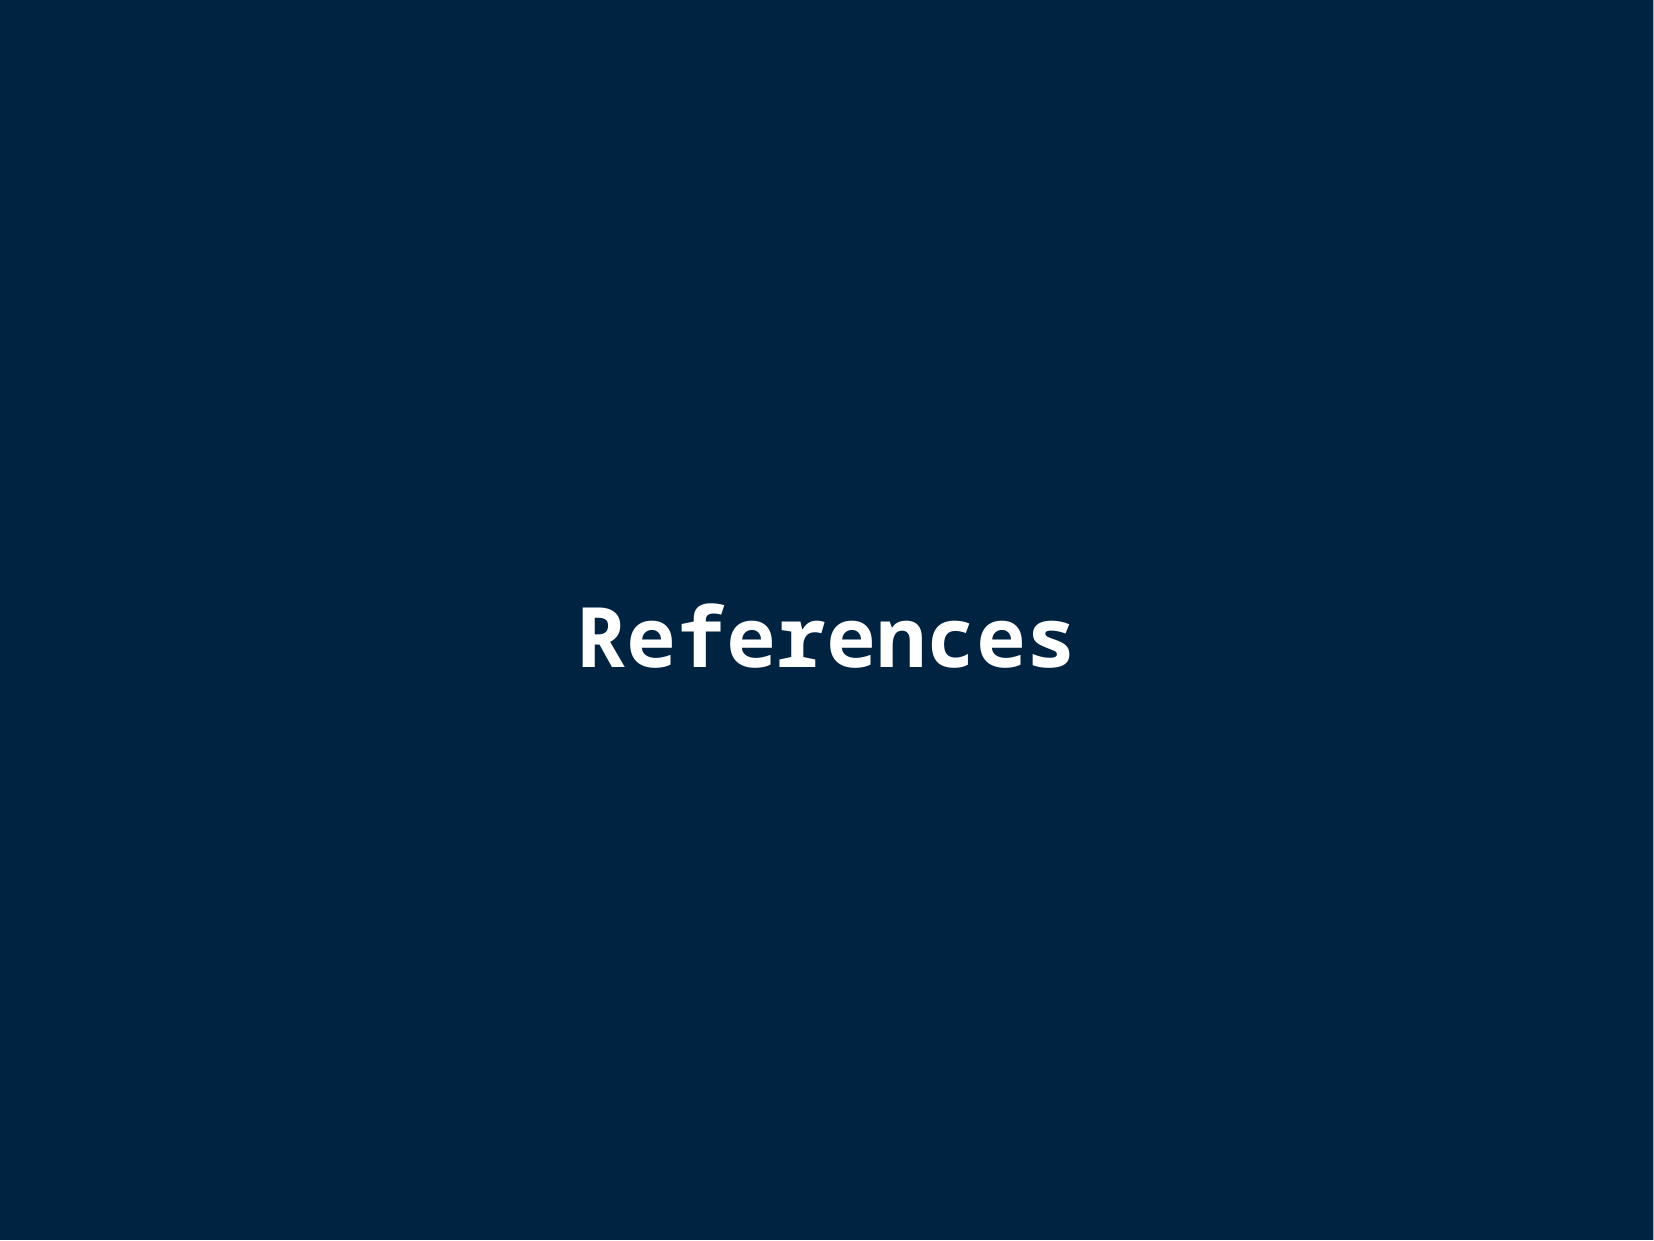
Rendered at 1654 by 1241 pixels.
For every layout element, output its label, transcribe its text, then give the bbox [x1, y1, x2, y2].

text_box References [228, 571, 1426, 670]
